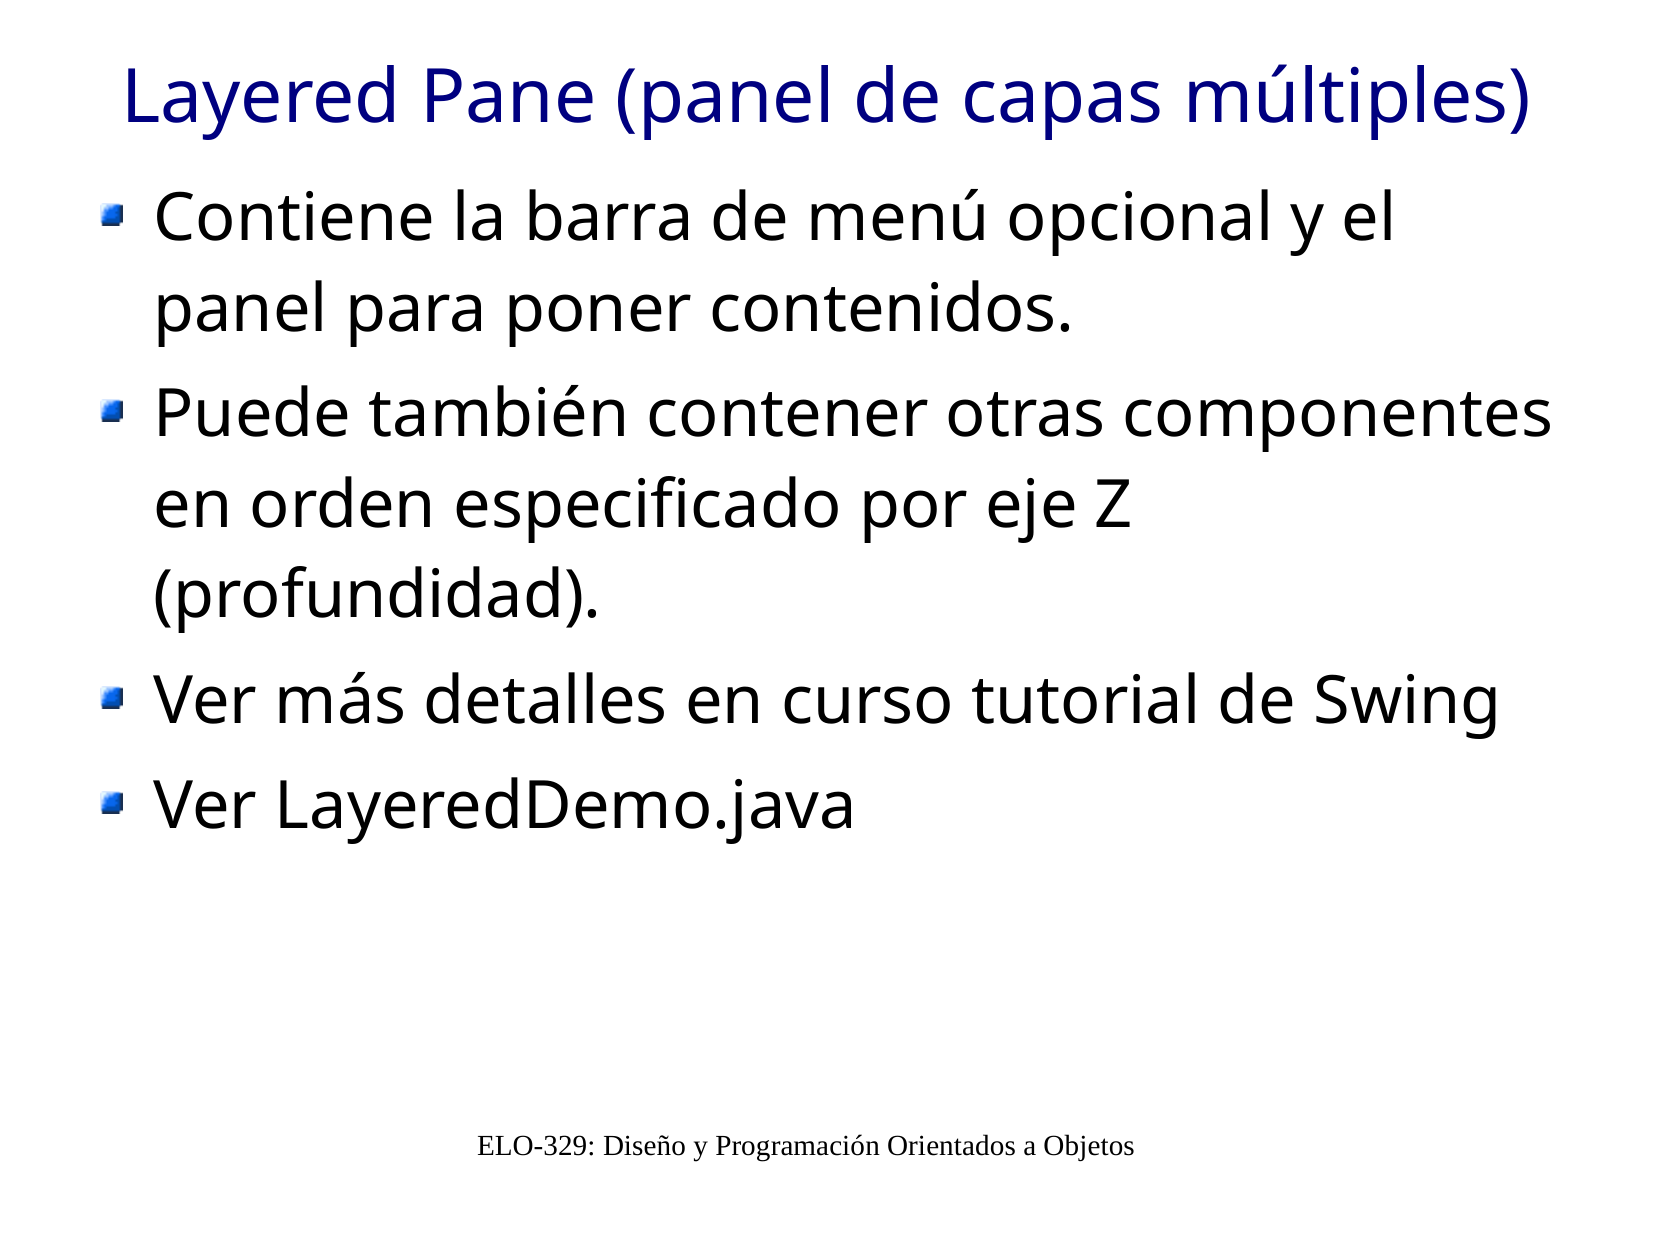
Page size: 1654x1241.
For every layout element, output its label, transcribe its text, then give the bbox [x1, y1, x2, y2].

title Layered Pane (panel de capas múltiples)‏ [82, 43, 1571, 145]
list Contiene la barra de menú opcional y el panel para poner contenidos. Puede también contener otras componentes en orden especificado por eje Z (profundidad). Ver más detalles en curso tutorial de Swing Ver LayeredDemo.java [82, 169, 1571, 1112]
